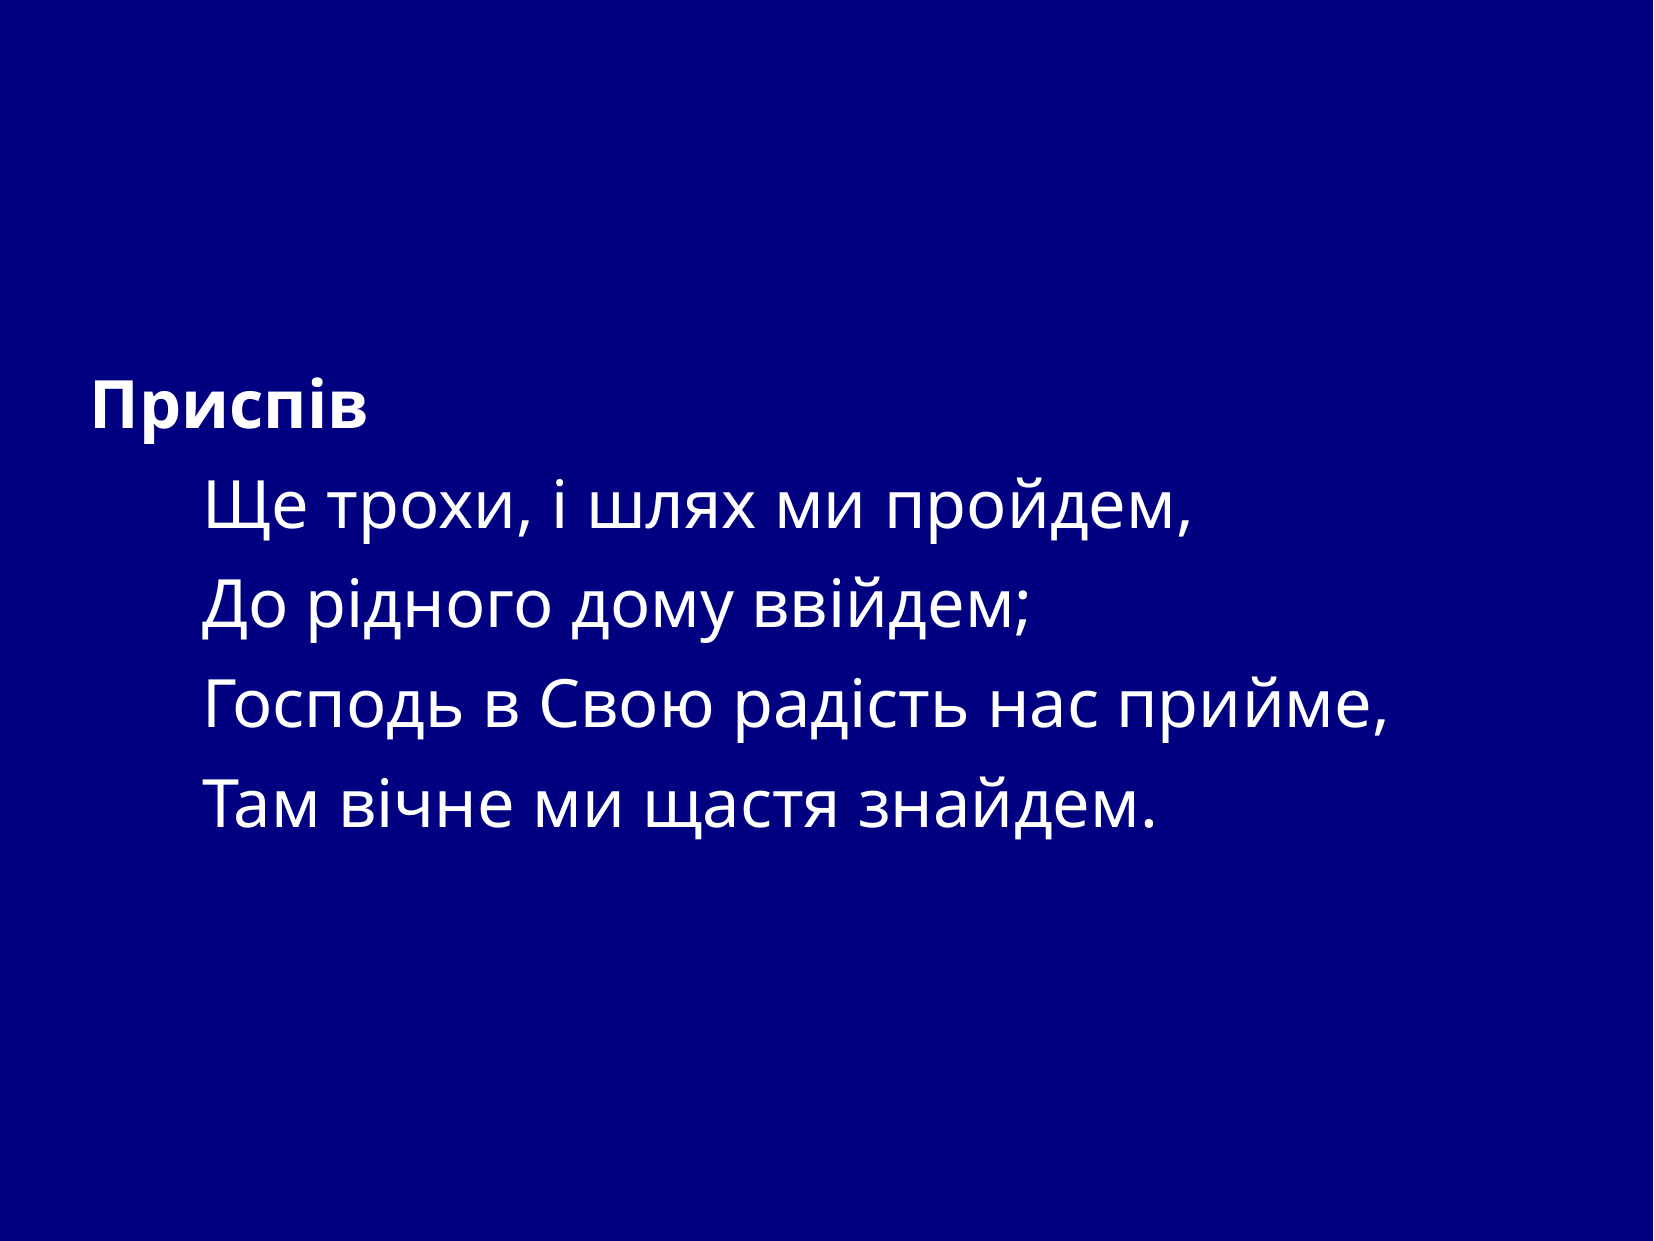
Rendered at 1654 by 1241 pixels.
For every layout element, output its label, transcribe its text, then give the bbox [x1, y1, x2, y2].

text_box Приспів Ще трохи, і шлях ми пройдем, До рідного дому ввійдем; Господь в Свою радість нас прийме, Там вічне ми щастя знайдем. [75, 150, 1576, 1163]
